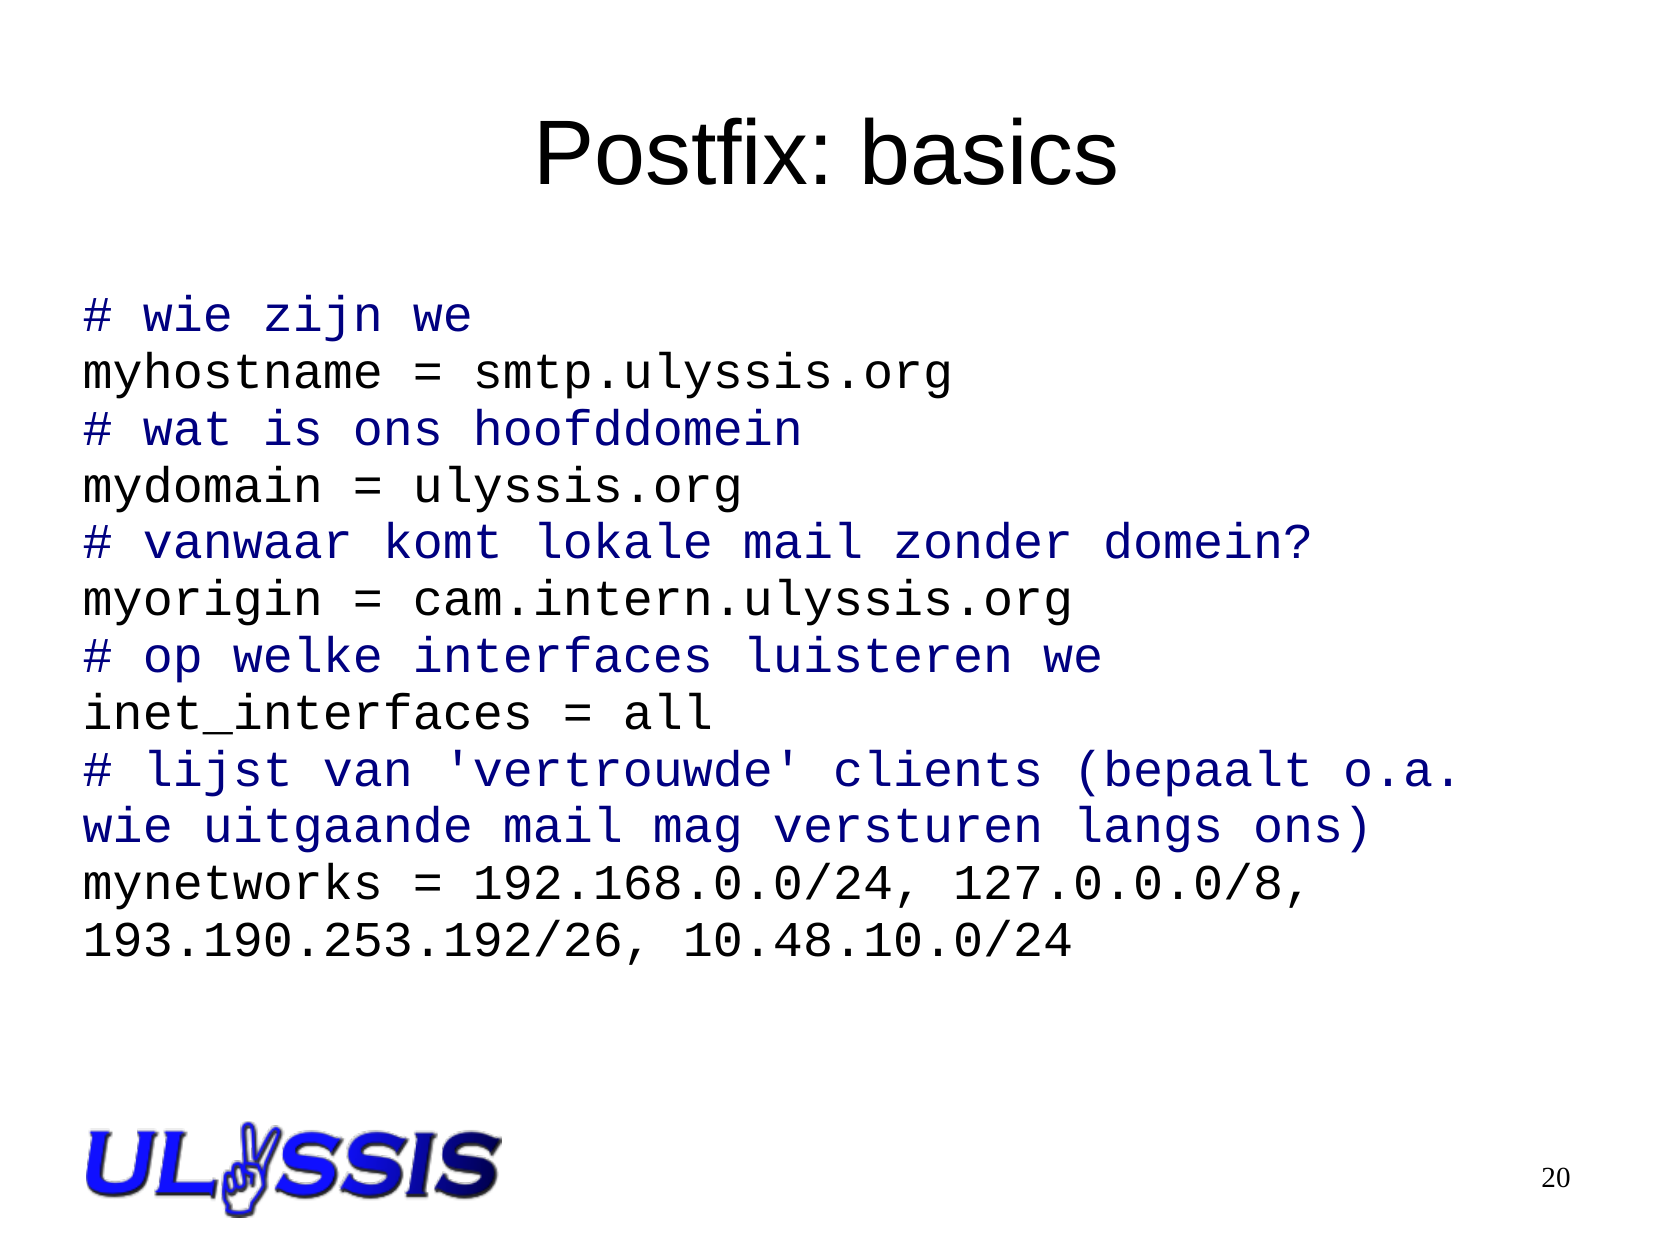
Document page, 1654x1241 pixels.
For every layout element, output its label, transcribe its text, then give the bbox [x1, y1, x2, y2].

picture [86, 1121, 502, 1218]
list # wie zijn we myhostname = smtp.ulyssis.org # wat is ons hoofddomein mydomain = ulyssis.org # vanwaar komt lokale mail zonder domein? myorigin = cam.intern.ulyssis.org # op welke interfaces luisteren we inet_interfaces = all # lijst van 'vertrouwde' clients (bepaalt o.a. wie uitgaande mail mag versturen langs ons) mynetworks = 192.168.0.0/24, 127.0.0.0/8, 193.190.253.192/26, 10.48.10.0/24 [82, 290, 1571, 1109]
title Postfix: basics [82, 49, 1571, 257]
